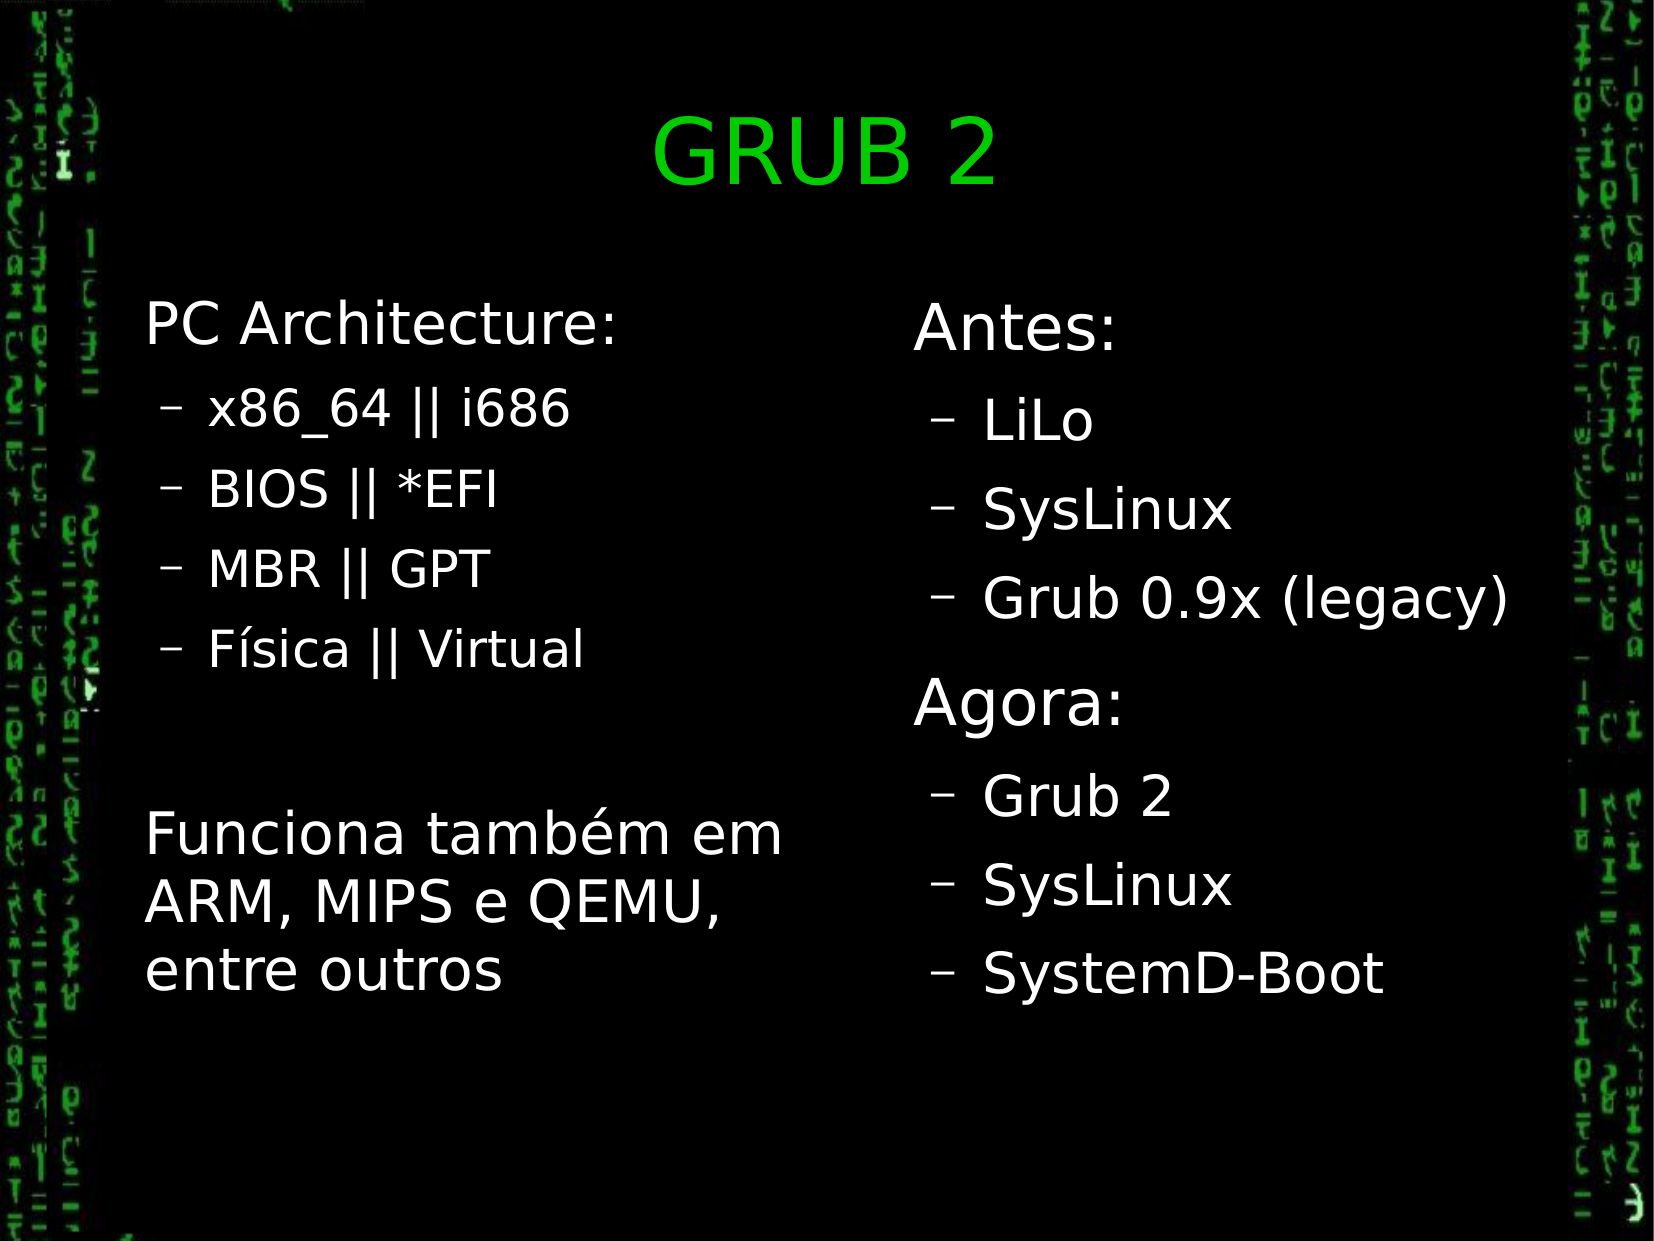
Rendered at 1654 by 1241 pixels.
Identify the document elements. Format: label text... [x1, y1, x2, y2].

picture [0, 0, 1654, 1241]
list Antes: LiLo SysLinux Grub 0.9x (legacy) [845, 290, 1572, 634]
title GRUB 2 [82, 49, 1571, 257]
list Agora: Grub 2 SysLinux SystemD-Boot [845, 665, 1572, 1009]
list PC Architecture: x86_64 || i686 BIOS || *EFI MBR || GPT Física || Virtual Funciona também em ARM, MIPS e QEMU, entre outros [82, 290, 809, 1010]
